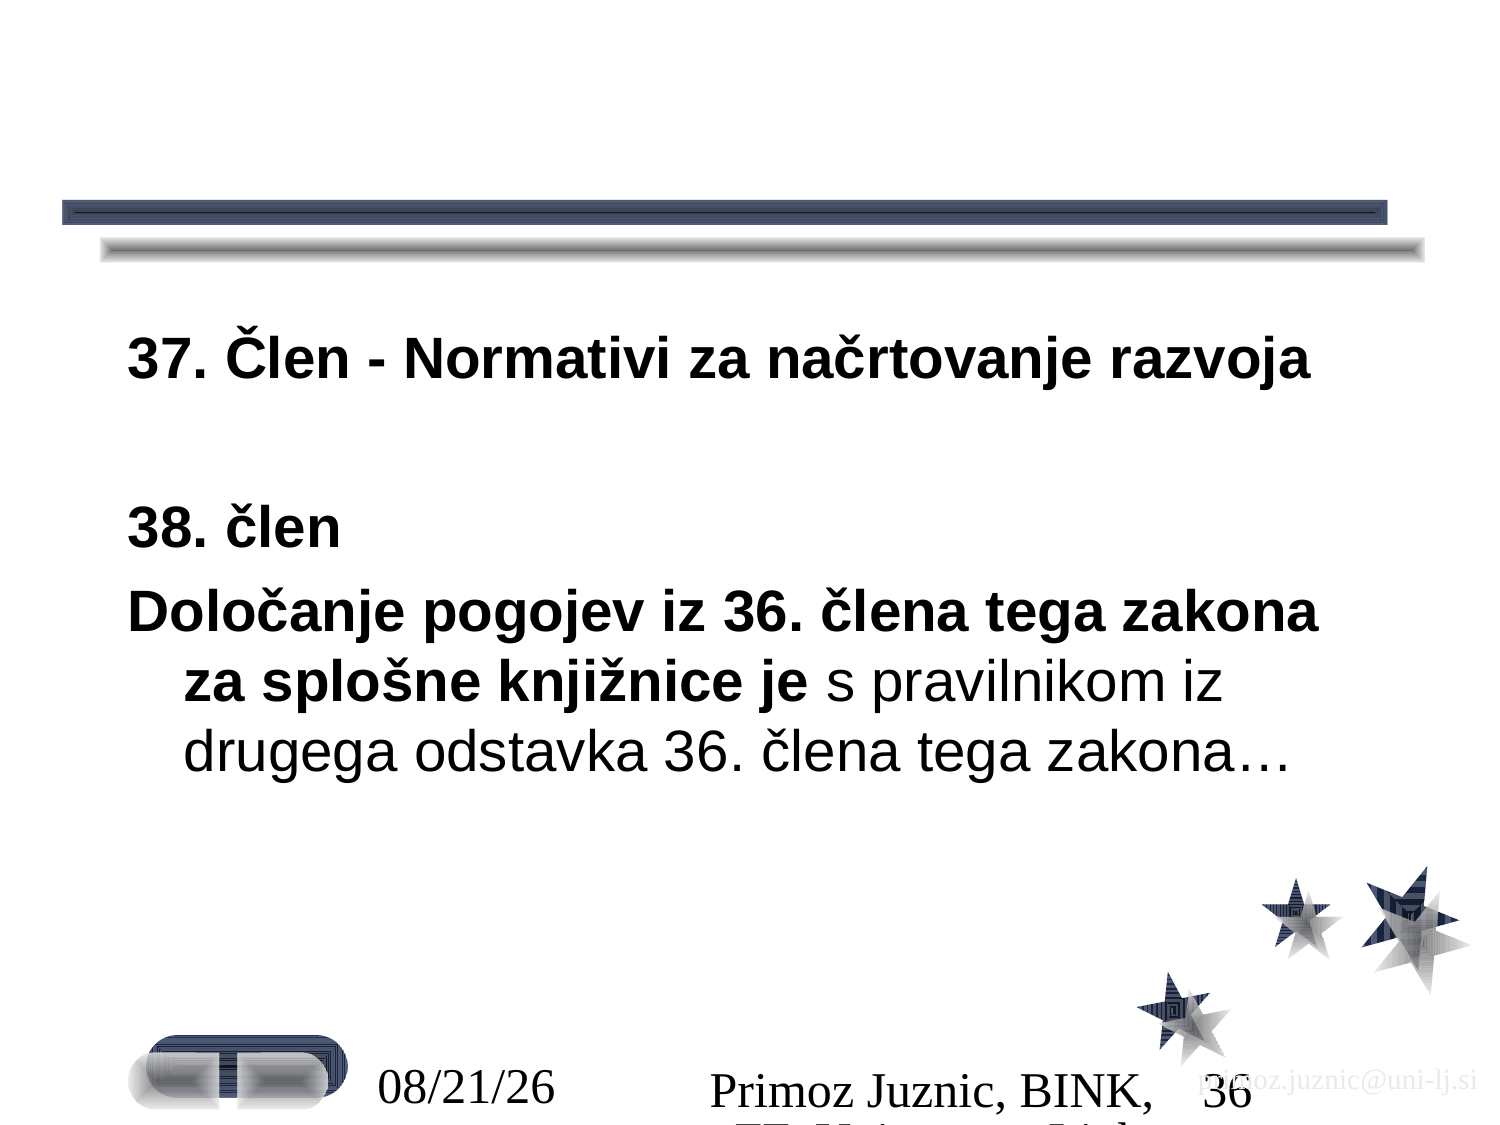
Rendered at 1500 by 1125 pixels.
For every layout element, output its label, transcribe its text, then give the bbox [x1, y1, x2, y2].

list 37. Člen - Normativi za načrtovanje razvoja 38. člen Določanje pogojev iz 36. člena tega zakona za splošne knjižnice je s pravilnikom iz drugega odstavka 36. člena tega zakona… [112, 312, 1388, 988]
